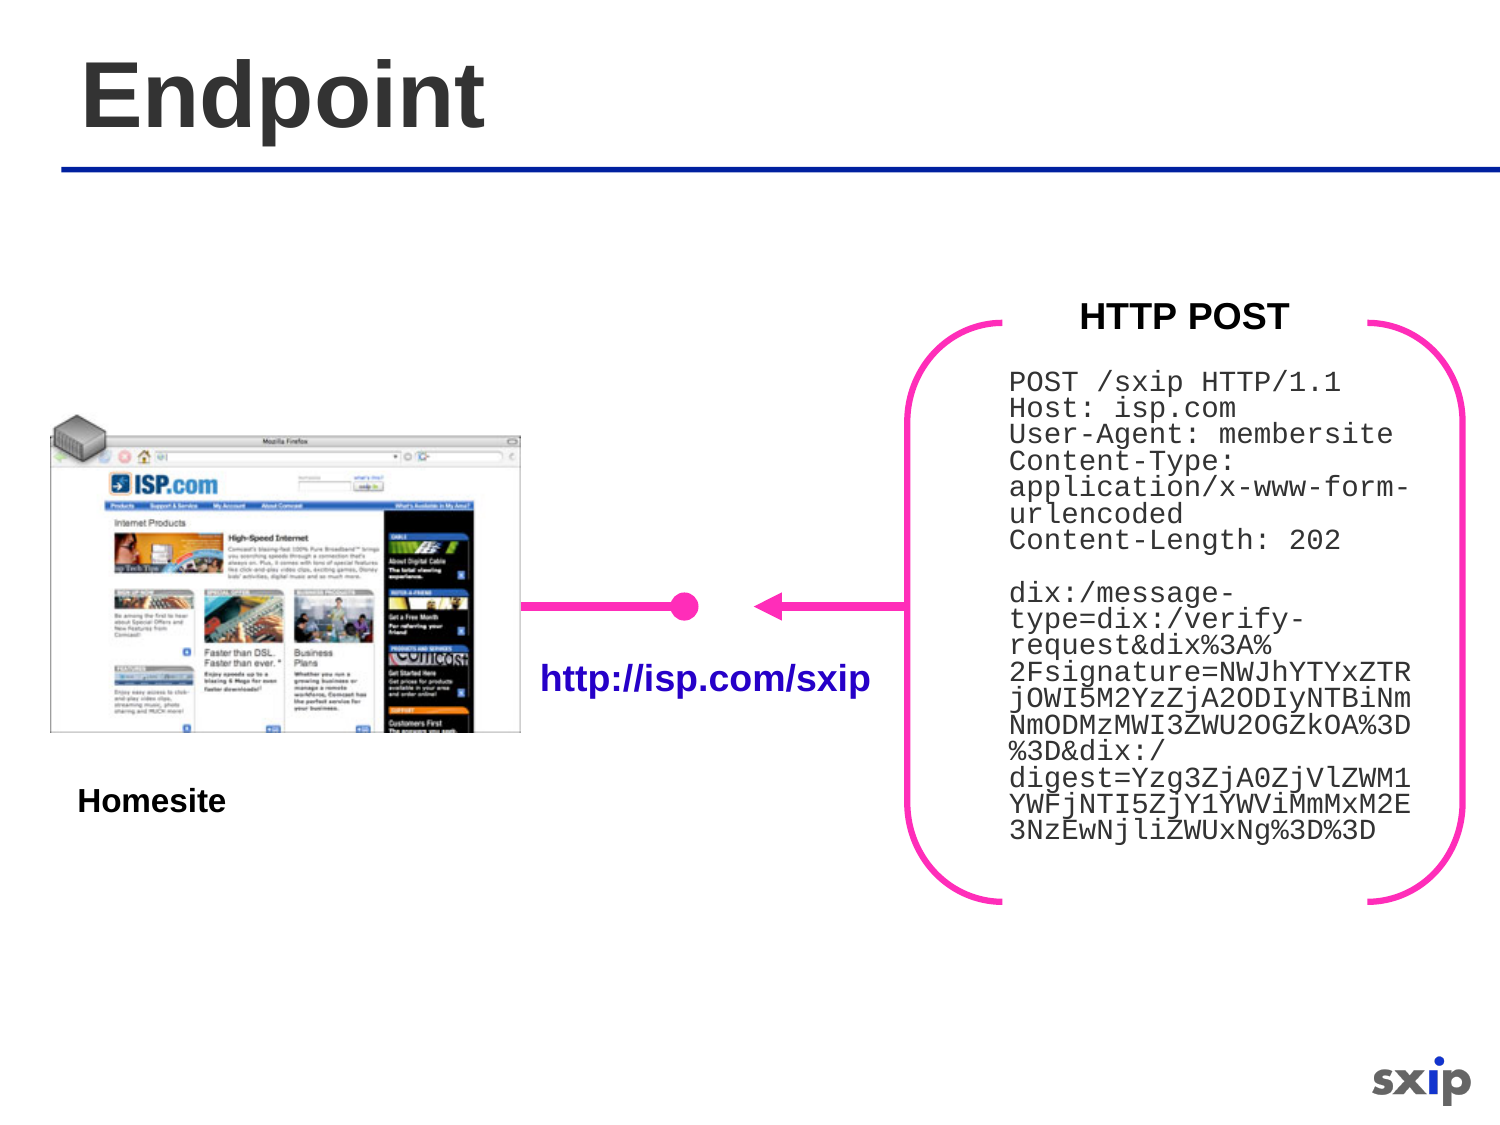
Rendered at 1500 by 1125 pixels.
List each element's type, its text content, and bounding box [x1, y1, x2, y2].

picture [50, 412, 521, 734]
text_box Homesite [62, 774, 242, 828]
list POST /sxip HTTP/1.1 Host: isp.com User-Agent: membersite Content-Type: application/x-www-form-urlencoded Content-Length: 202 dix:/message-type=dix:/verify-request&dix%3A% 2Fsignature=NWJhYTYxZTRjOWI5M2YzZjA2ODIyNTBiNmNmODMzMWI3ZWU2OGZkOA%3D%3D&dix:/digest=Yzg3ZjA0ZjVlZWM1YWFjNTI5ZjY1YWViMmMxM2E3NzEwNjliZWUxNg%3D%3D [907, 369, 1428, 914]
text_box http://isp.com/sxip [525, 650, 887, 708]
text_box HTTP POST [1013, 287, 1357, 345]
title Endpoint [61, 21, 1495, 169]
picture [1372, 1056, 1471, 1106]
